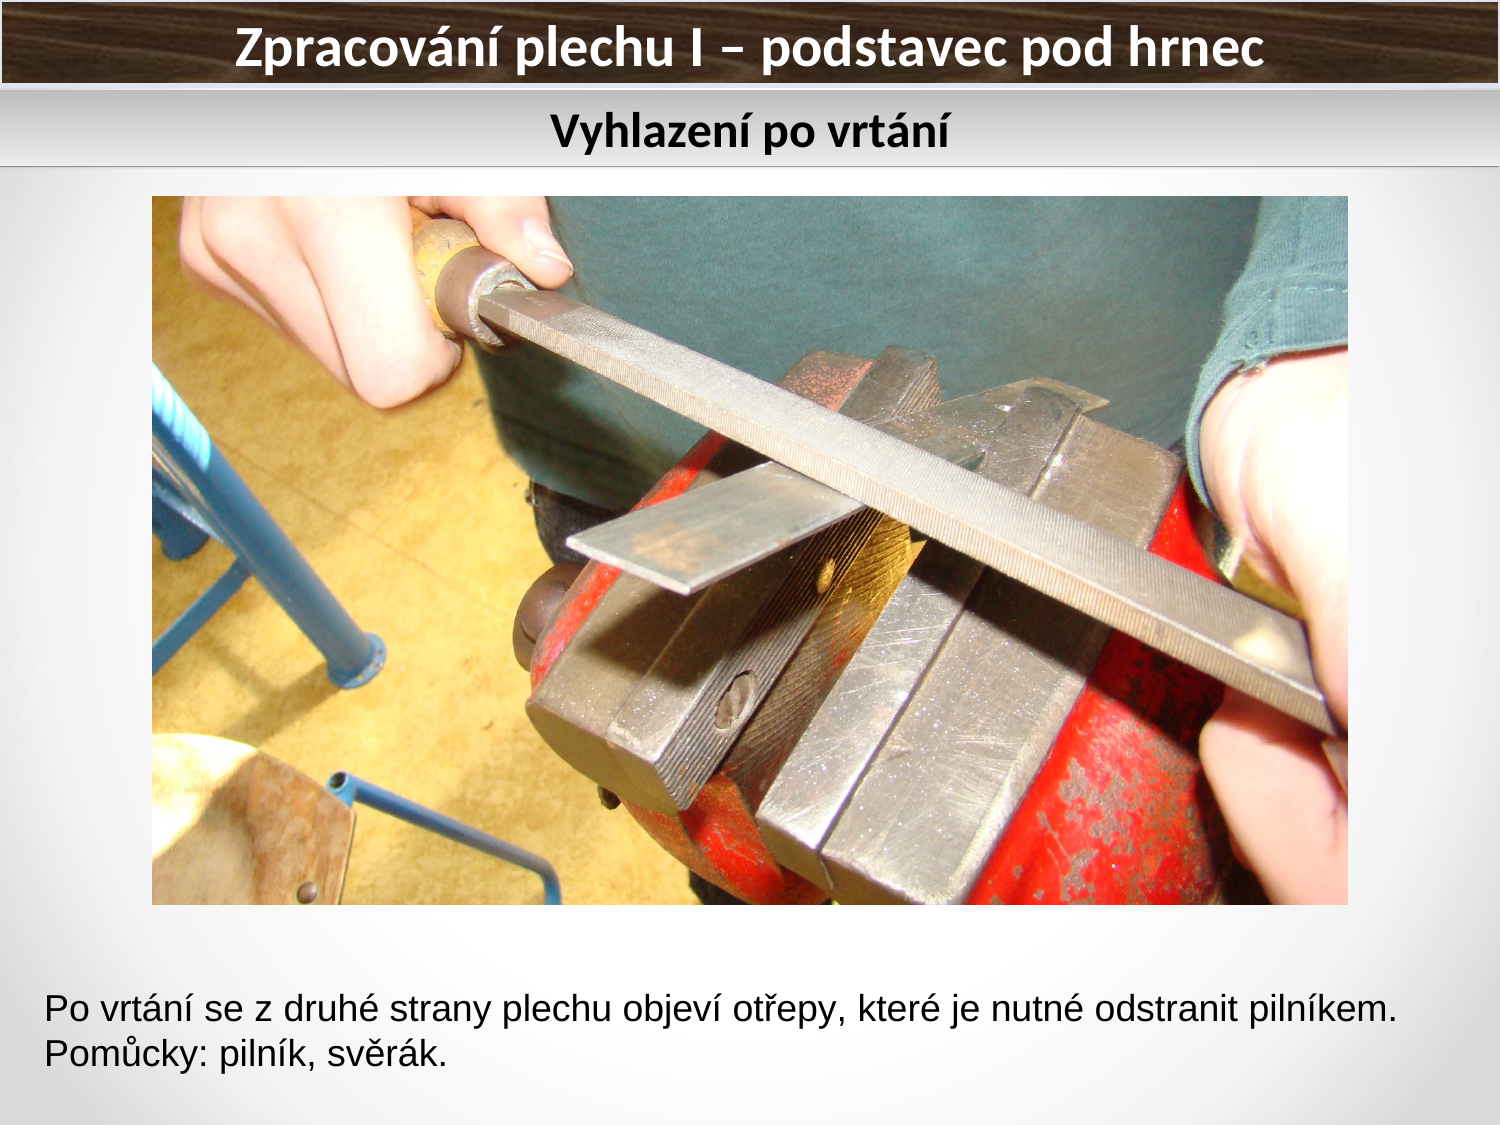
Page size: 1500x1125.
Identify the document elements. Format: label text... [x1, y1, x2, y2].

text_box Zpracování plechu I – podstavec pod hrnec [0, 0, 1500, 86]
text_box Vyhlazení po vrtání [0, 90, 1500, 166]
picture [0, 166, 1500, 1125]
text_box Po vrtání se z druhé strany plechu objeví otřepy, které je nutné odstranit pilníkem. Pomůcky: pilník, svěrák. [29, 976, 1471, 1082]
picture [0, 86, 1500, 90]
